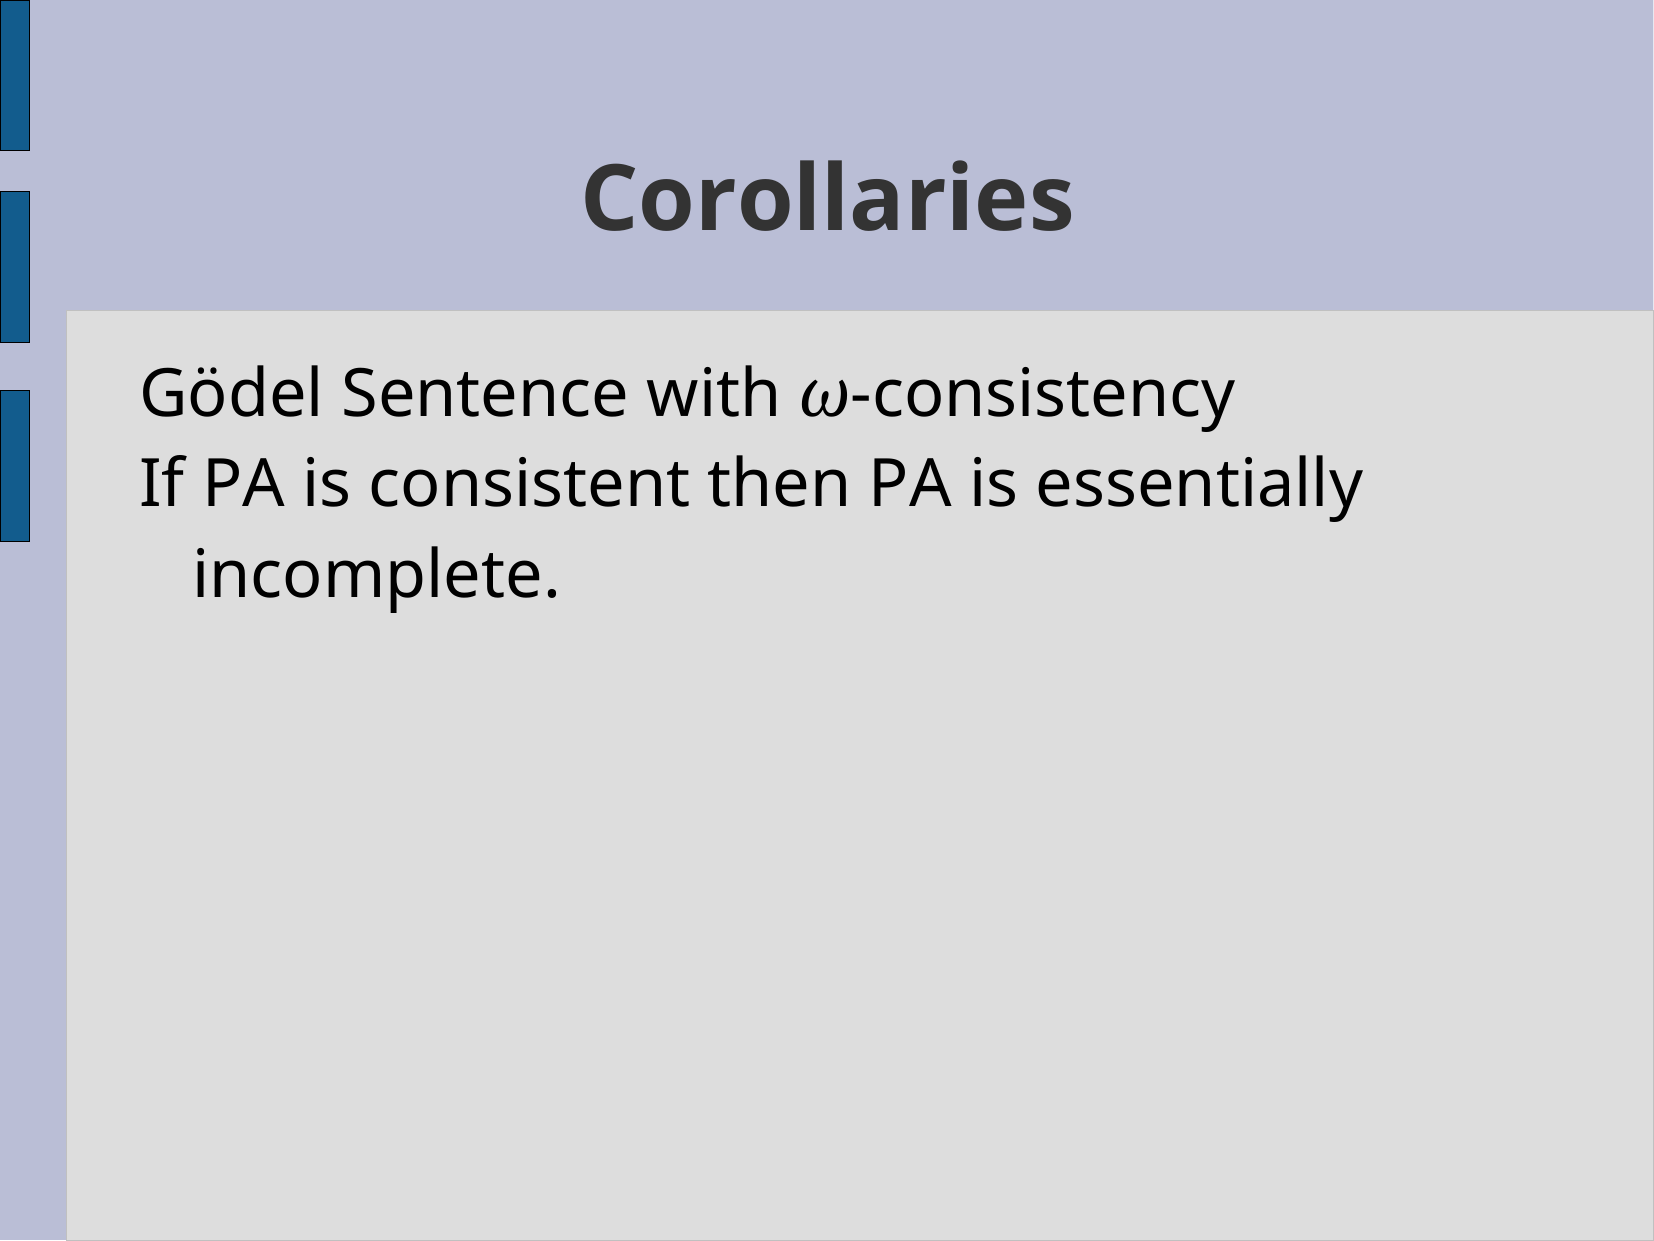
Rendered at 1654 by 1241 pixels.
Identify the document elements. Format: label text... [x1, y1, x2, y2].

list Gödel Sentence with ω-consistency If PA is consistent then PA is essentially incomplete. [121, 344, 1534, 1127]
title Corollaries [121, 91, 1534, 299]
